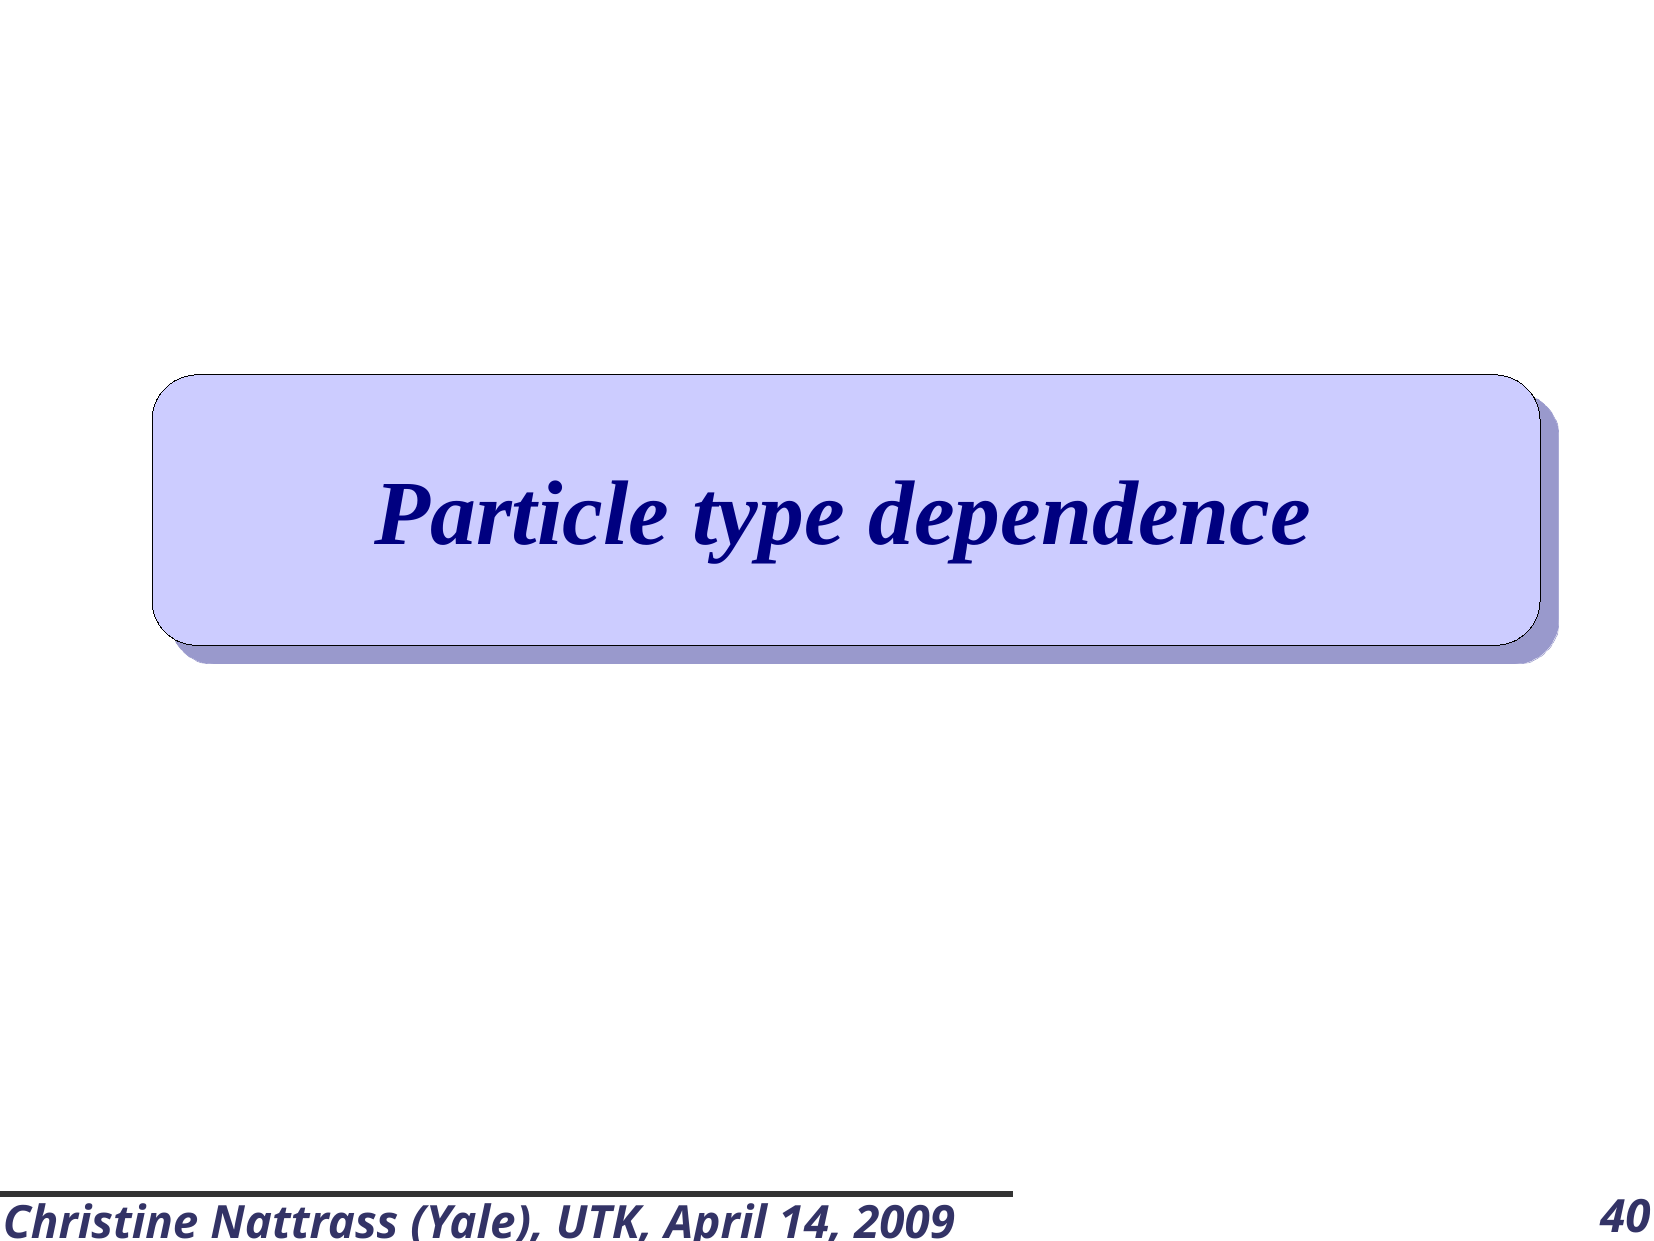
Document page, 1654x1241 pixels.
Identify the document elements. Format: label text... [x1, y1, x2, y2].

text_box [1536, 401, 1541, 619]
title Particle type dependence [152, 373, 1536, 653]
